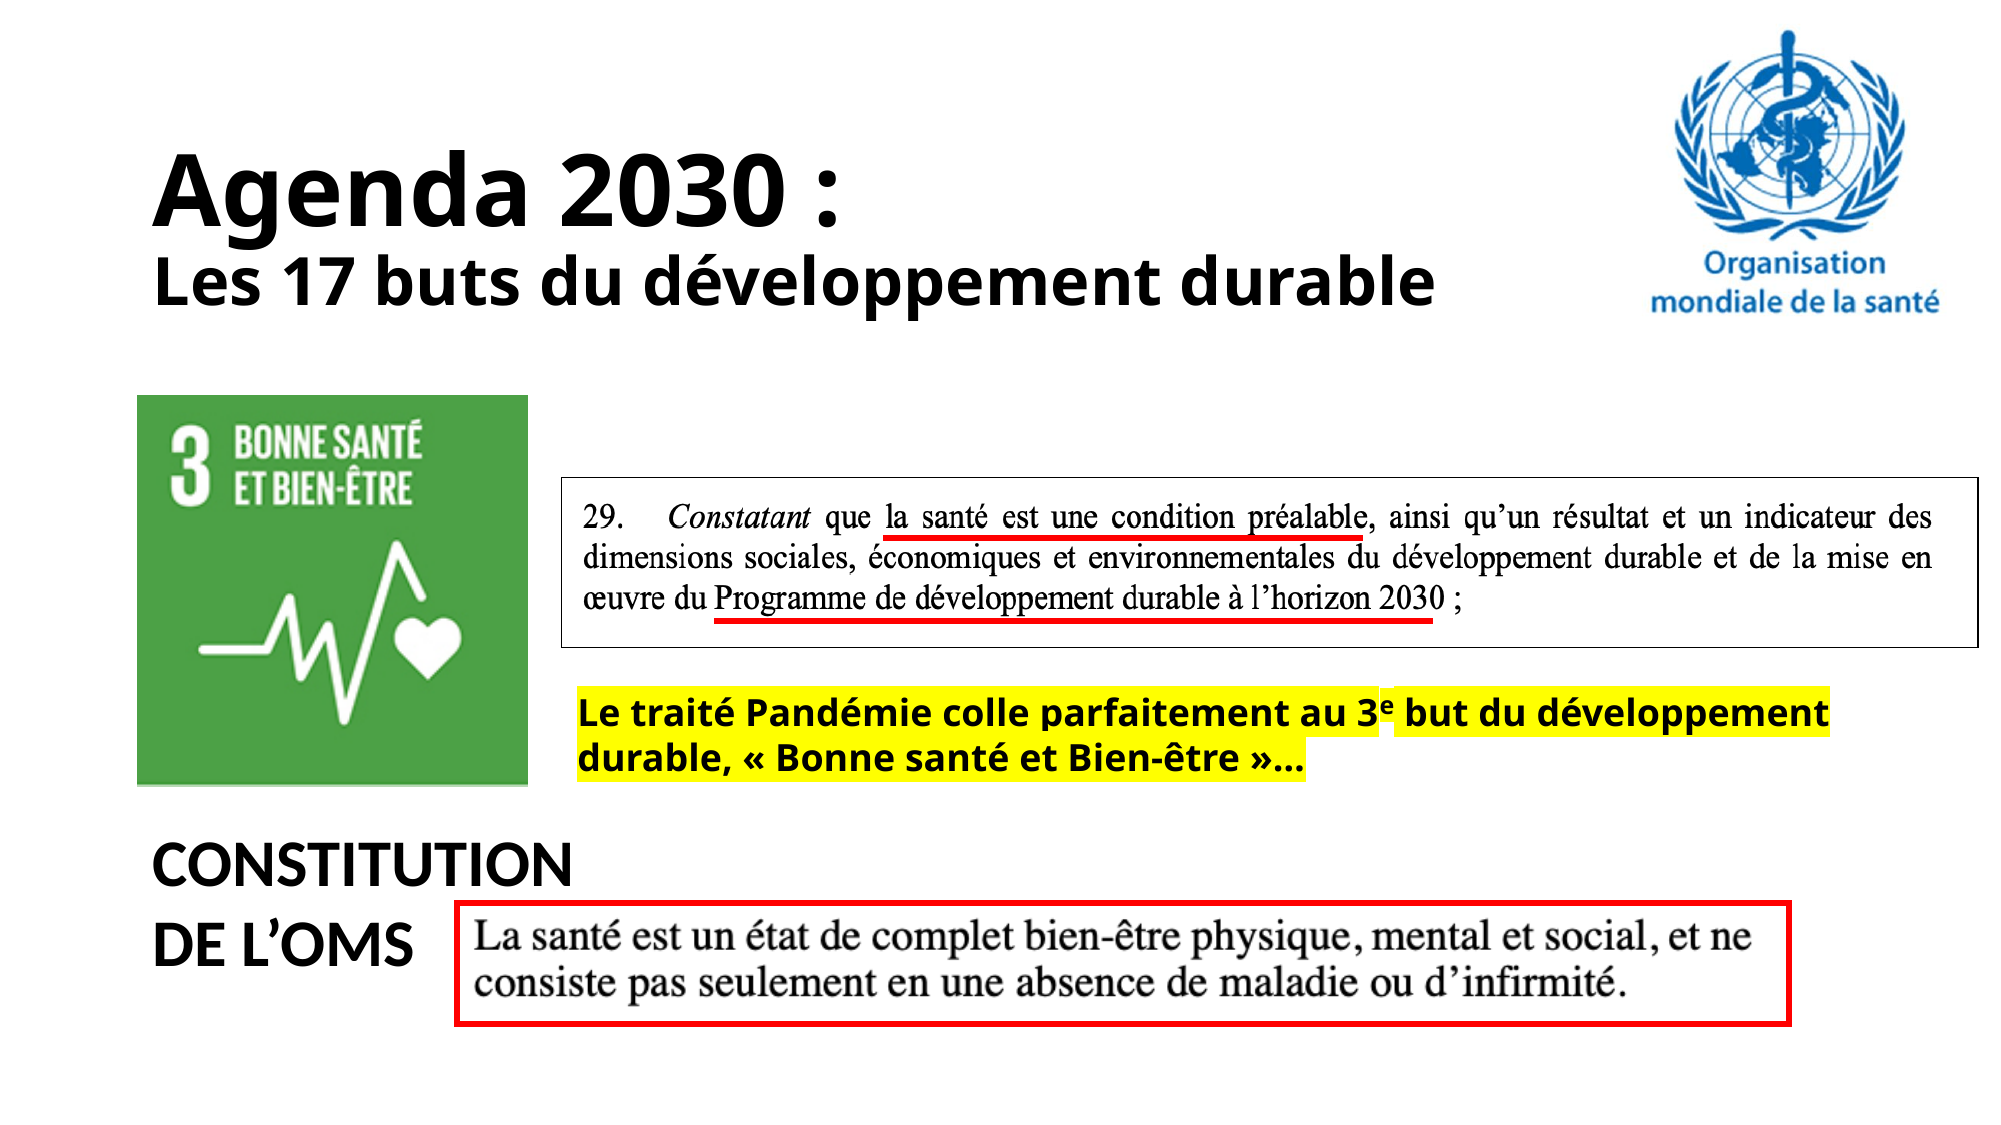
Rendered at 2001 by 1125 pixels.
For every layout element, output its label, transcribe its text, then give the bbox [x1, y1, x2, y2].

text_box Le traité Pandémie colle parfaitement au 3e but du développement durable, « Bonne santé et Bien-être »… [562, 681, 1894, 788]
picture [137, 396, 528, 787]
text_box CONSTITUTION DE L’OMS [137, 812, 678, 990]
picture [562, 478, 1977, 647]
title Agenda 2030 : Les 17 buts du développement durable [137, 121, 1617, 339]
picture [460, 905, 1786, 1021]
picture [1617, 0, 1978, 360]
